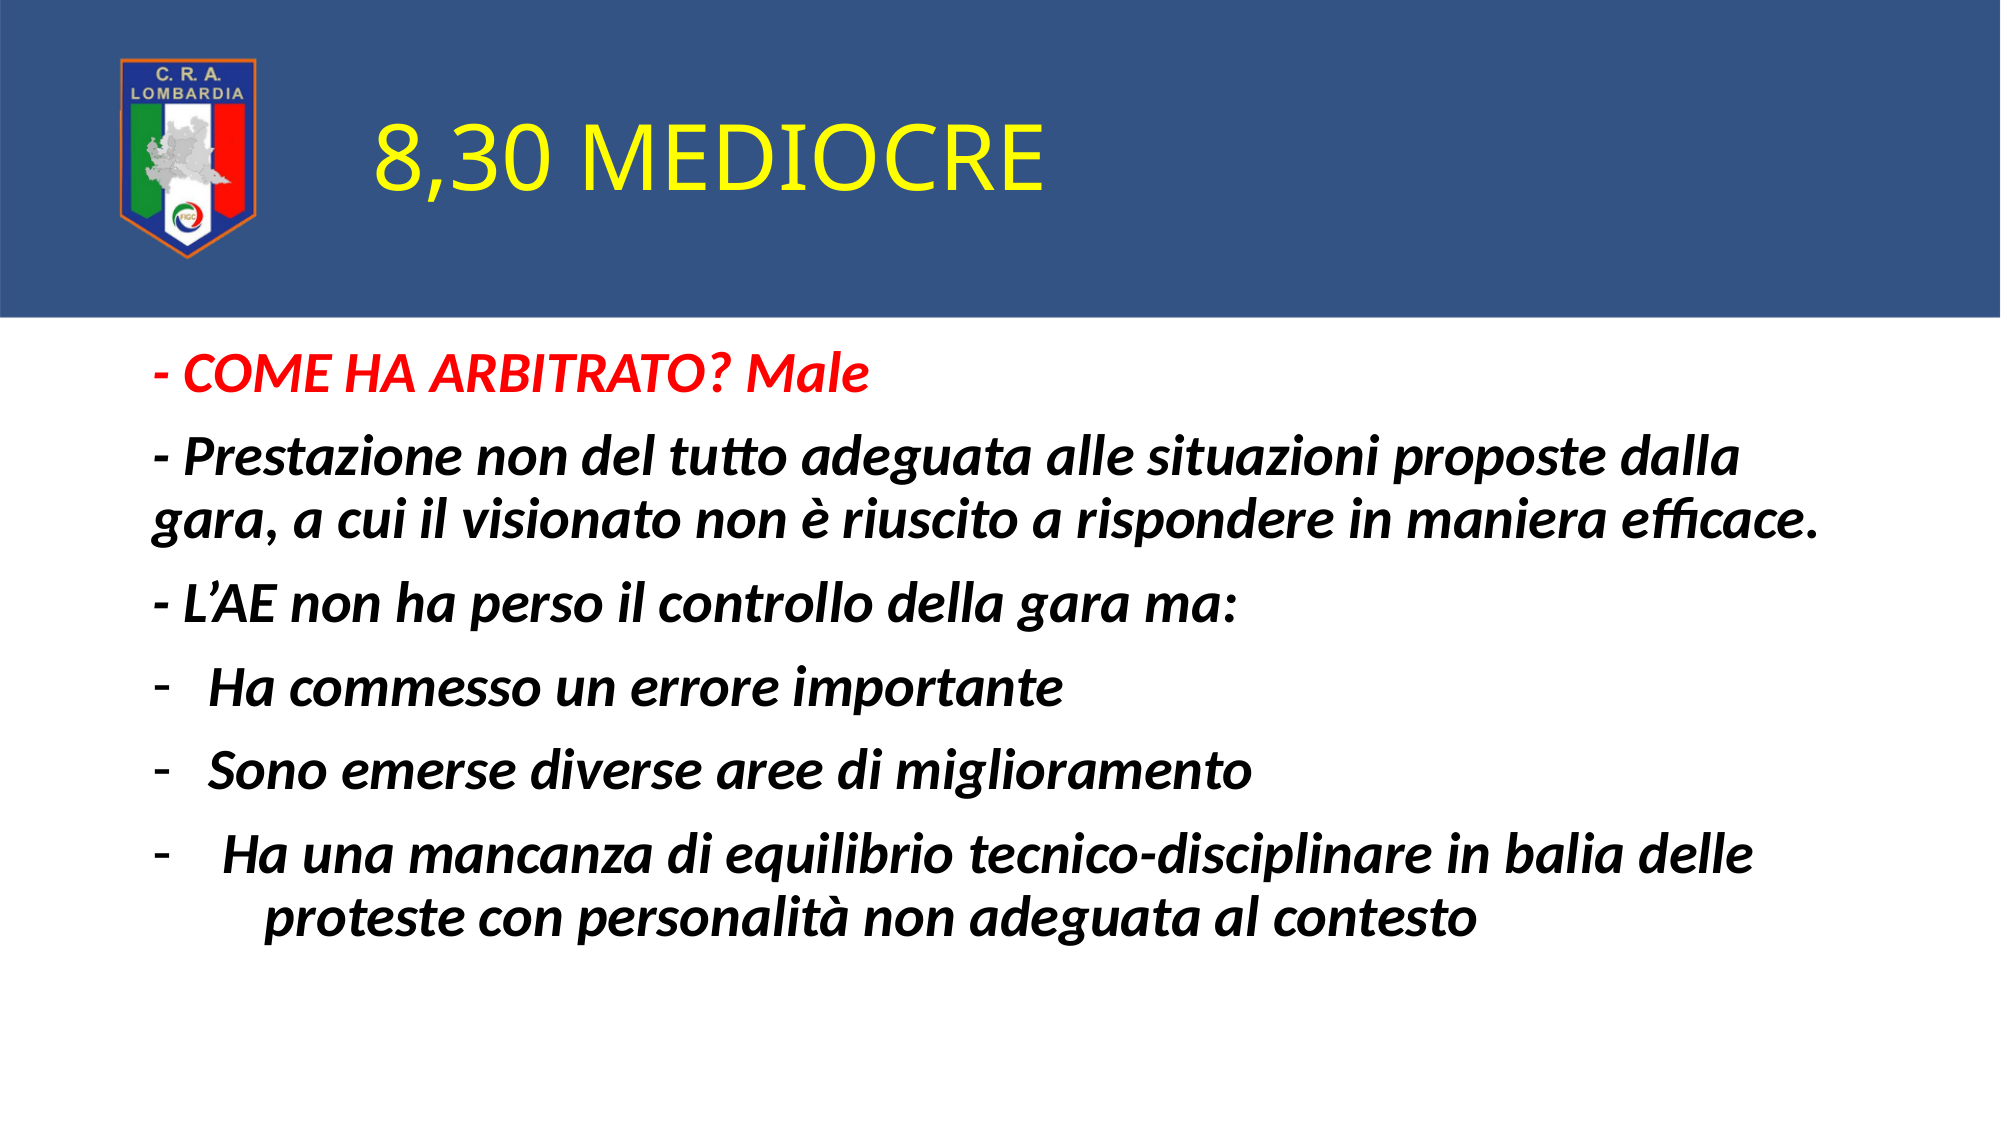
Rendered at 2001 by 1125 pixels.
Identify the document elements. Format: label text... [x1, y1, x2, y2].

list - COME HA ARBITRATO? Male - Prestazione non del tutto adeguata alle situazioni proposte dalla gara, a cui il visionato non è riuscito a rispondere in maniera efficace. - L’AE non ha perso il controllo della gara ma: Ha commesso un errore importante Sono emerse diverse aree di miglioramento Ha una mancanza di equilibrio tecnico-disciplinare in balia delle proteste con personalità non adeguata al contesto [137, 334, 1863, 1014]
title 8,30 MEDIOCRE [357, 59, 1863, 261]
